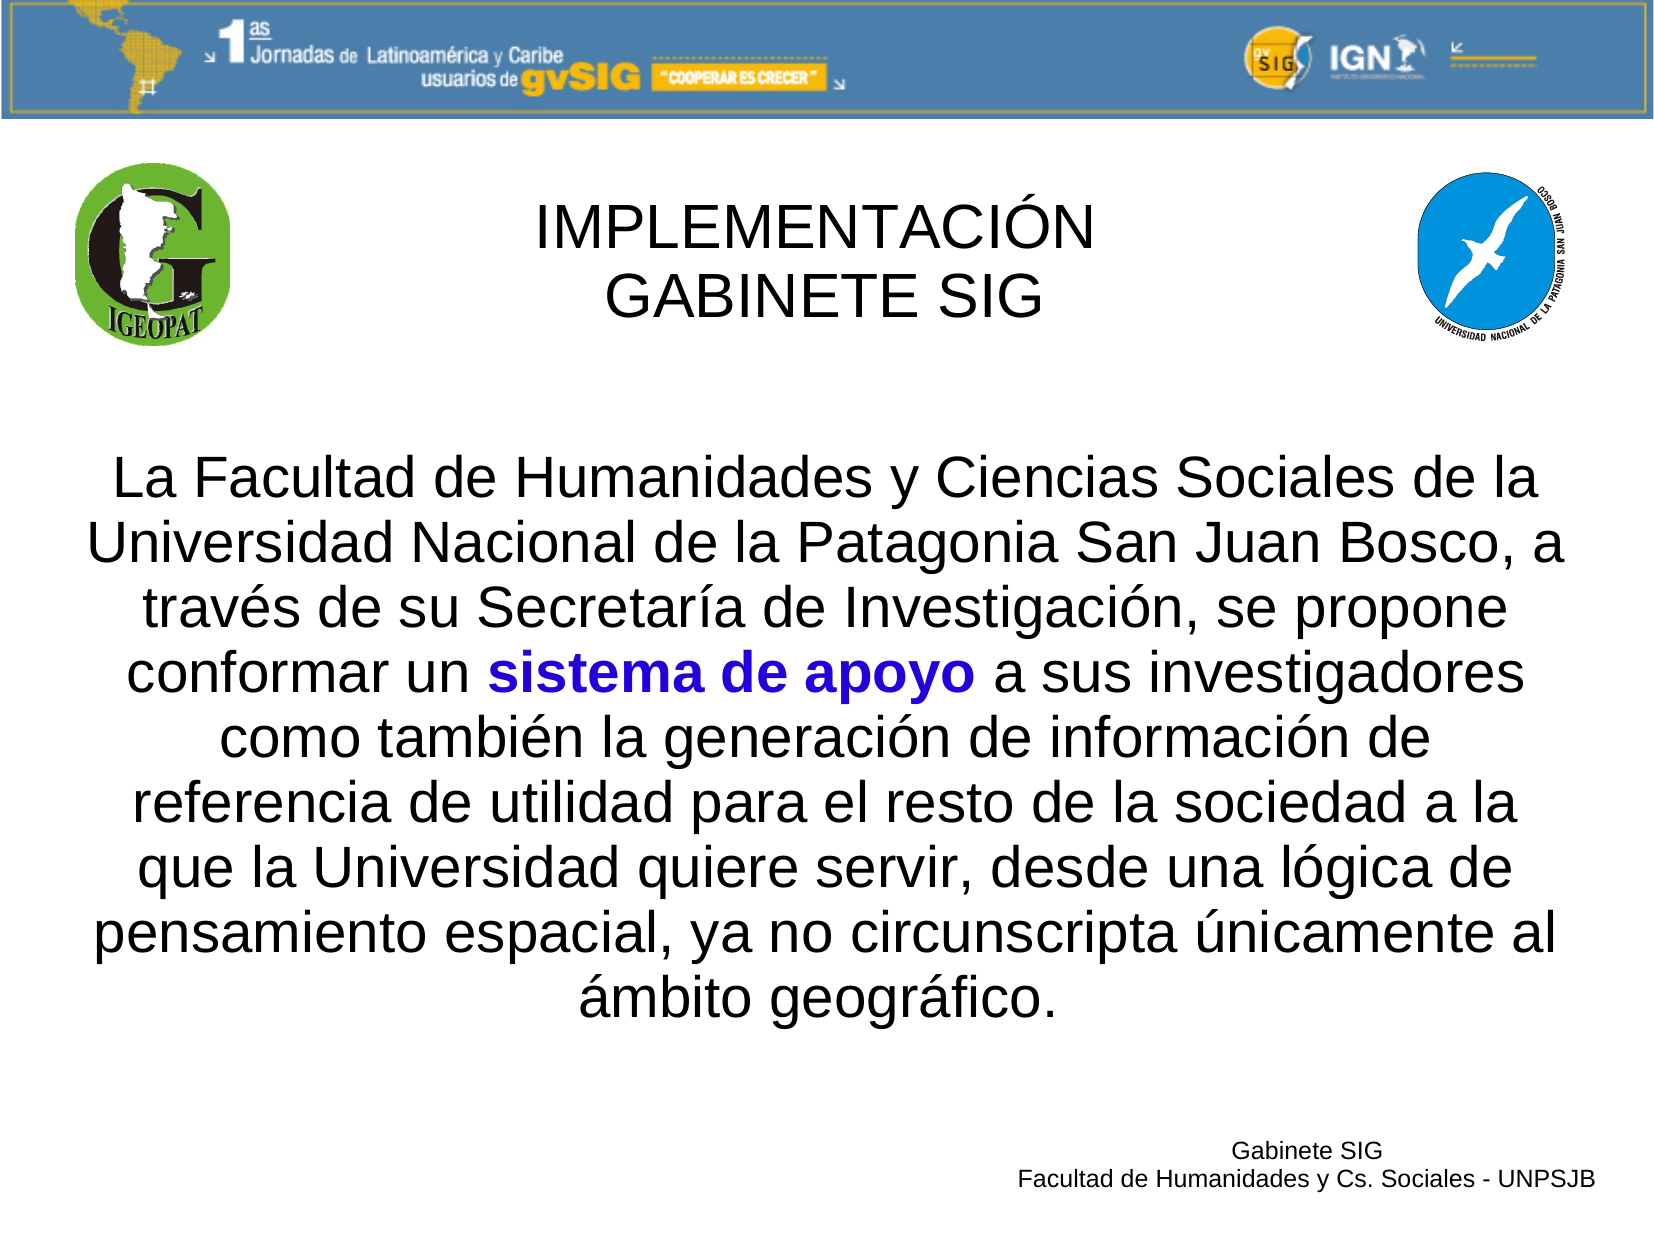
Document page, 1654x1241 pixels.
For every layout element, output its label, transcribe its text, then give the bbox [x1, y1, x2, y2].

text_box [1540, 303, 1552, 314]
text_box [1419, 174, 1554, 329]
text_box [1435, 316, 1486, 341]
subtitle La Facultad de Humanidades y Ciencias Sociales de la Universidad Nacional de la Patagonia San Juan Bosco, a través de su Secretaría de Investigación, se propone conformar un sistema de apoyo a sus investigadores como también la generación de información de referencia de utilidad para el resto de la sociedad a la que la Universidad quiere servir, desde una lógica de pensamiento espacial, ya no circunscripta únicamente al ámbito geográfico. [82, 374, 1571, 1102]
text_box [1537, 186, 1558, 211]
text_box [1490, 322, 1531, 341]
picture [75, 163, 230, 346]
text_box [1548, 259, 1565, 302]
title IMPLEMENTACIÓN GABINETE SIG [262, 163, 1388, 357]
text_box [1552, 213, 1565, 234]
picture [0, 0, 1654, 119]
text_box [1556, 238, 1565, 254]
text_box Gabinete SIG Facultad de Humanidades y Cs. Sociales - UNPSJB [997, 1128, 1618, 1200]
text_box [1530, 312, 1542, 325]
